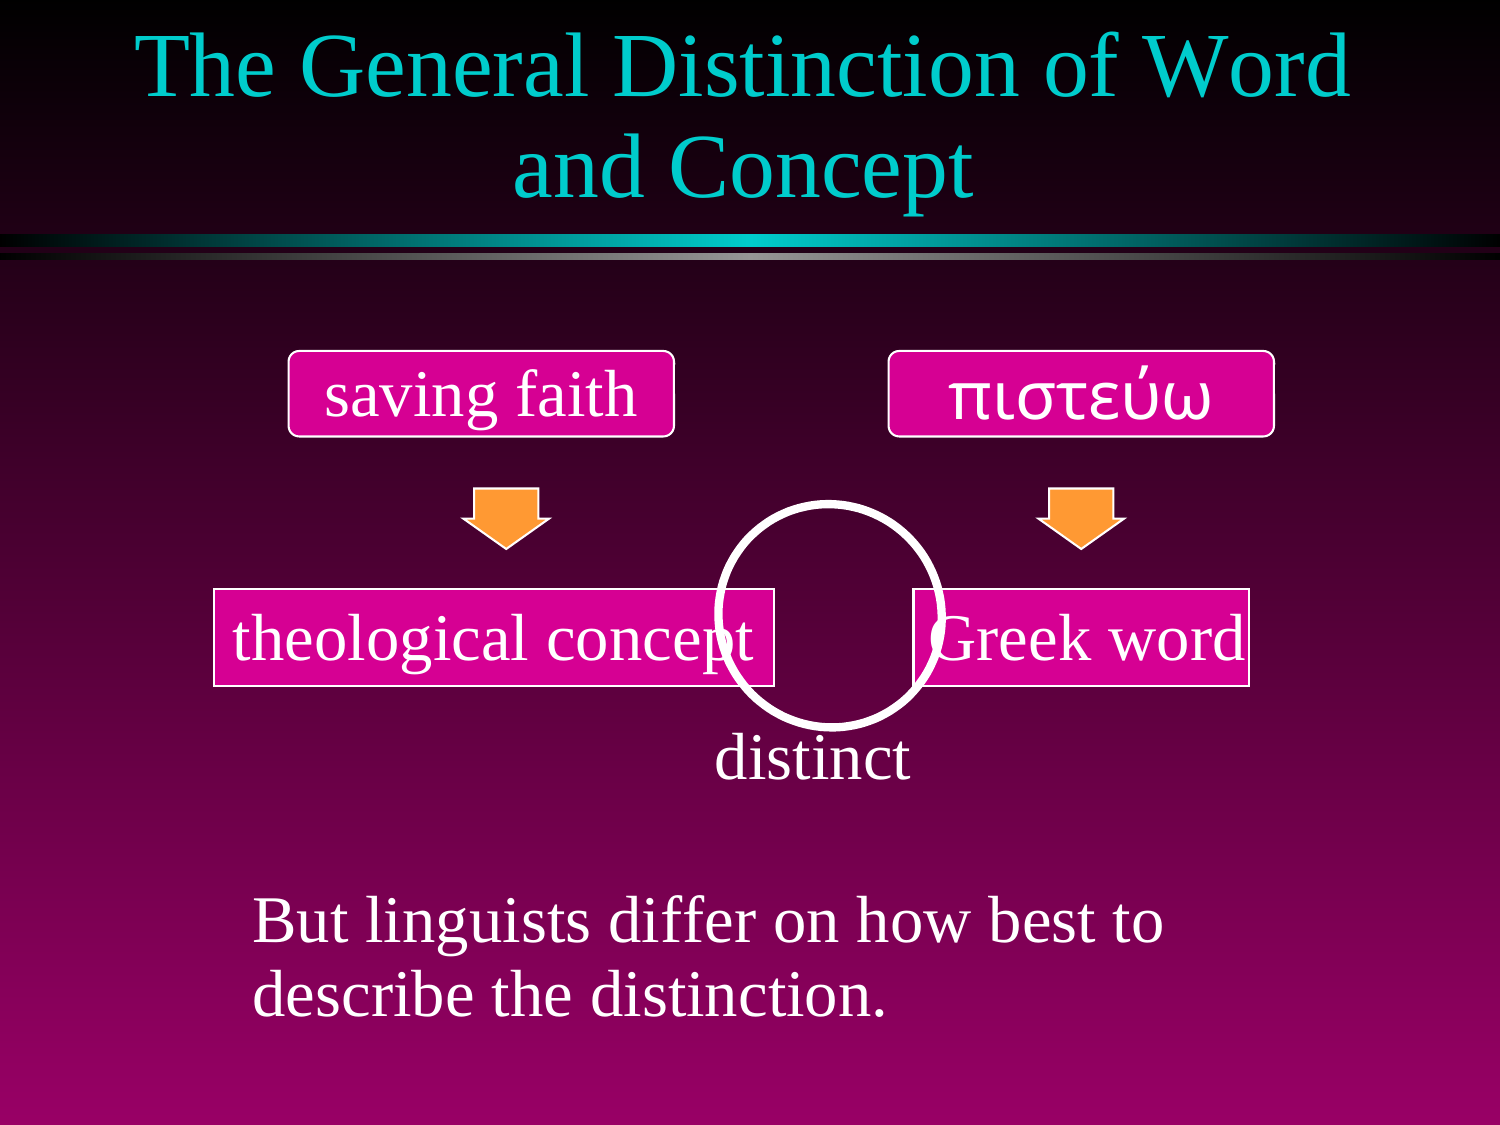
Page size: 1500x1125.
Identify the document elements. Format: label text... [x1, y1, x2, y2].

title The General Distinction of Word and Concept [99, 5, 1388, 225]
text_box theological concept [213, 588, 739, 687]
text_box theological concept [723, 588, 774, 687]
text_box πιστεύω [888, 350, 1274, 437]
text_box Greek word [924, 588, 1249, 687]
text_box Greek word [913, 588, 937, 684]
text_box [1038, 488, 1124, 549]
text_box [463, 488, 549, 549]
text_box But linguists differ on how best to describe the distinction. [237, 874, 1388, 1039]
text_box distinct [699, 712, 1026, 802]
text_box saving faith [288, 350, 674, 437]
